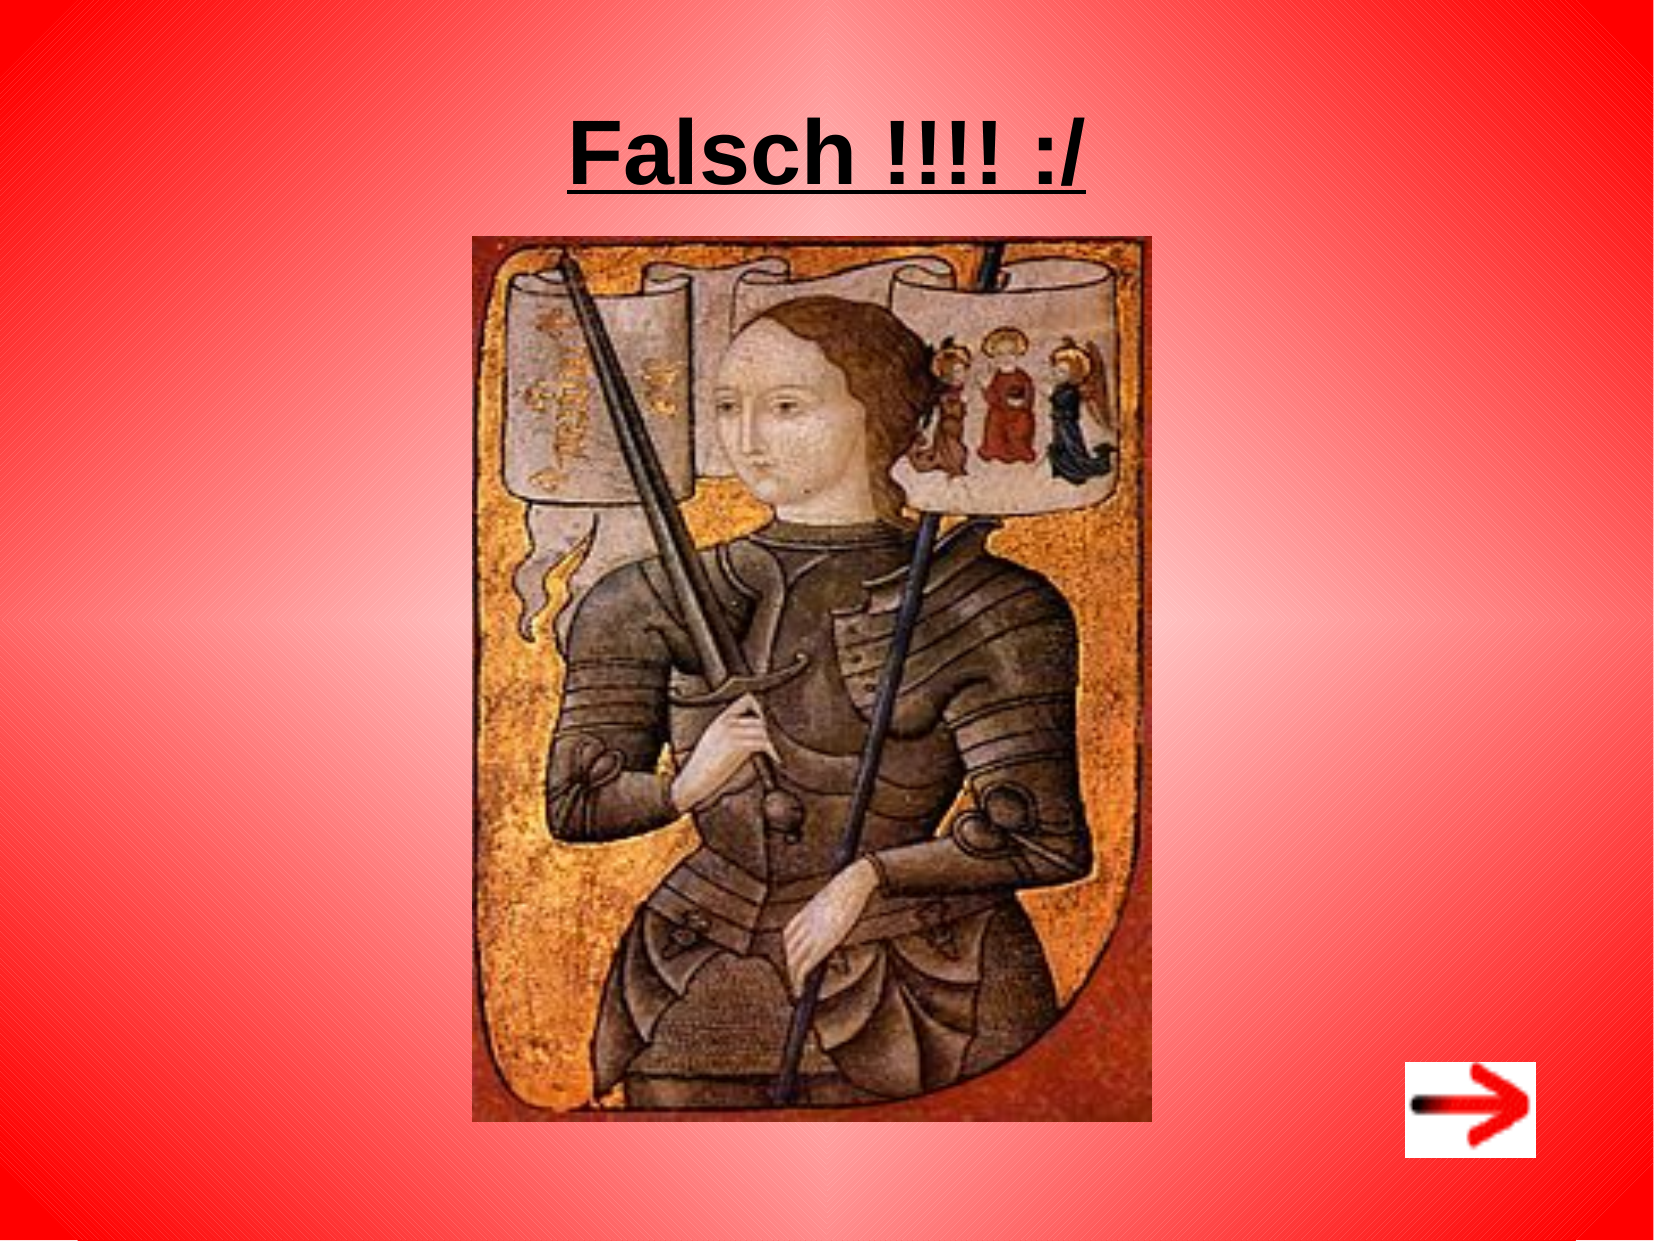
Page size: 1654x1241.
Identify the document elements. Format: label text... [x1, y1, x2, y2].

title Falsch !!!! :/ [82, 49, 1571, 257]
picture [472, 236, 1152, 1123]
picture [1405, 1062, 1536, 1158]
